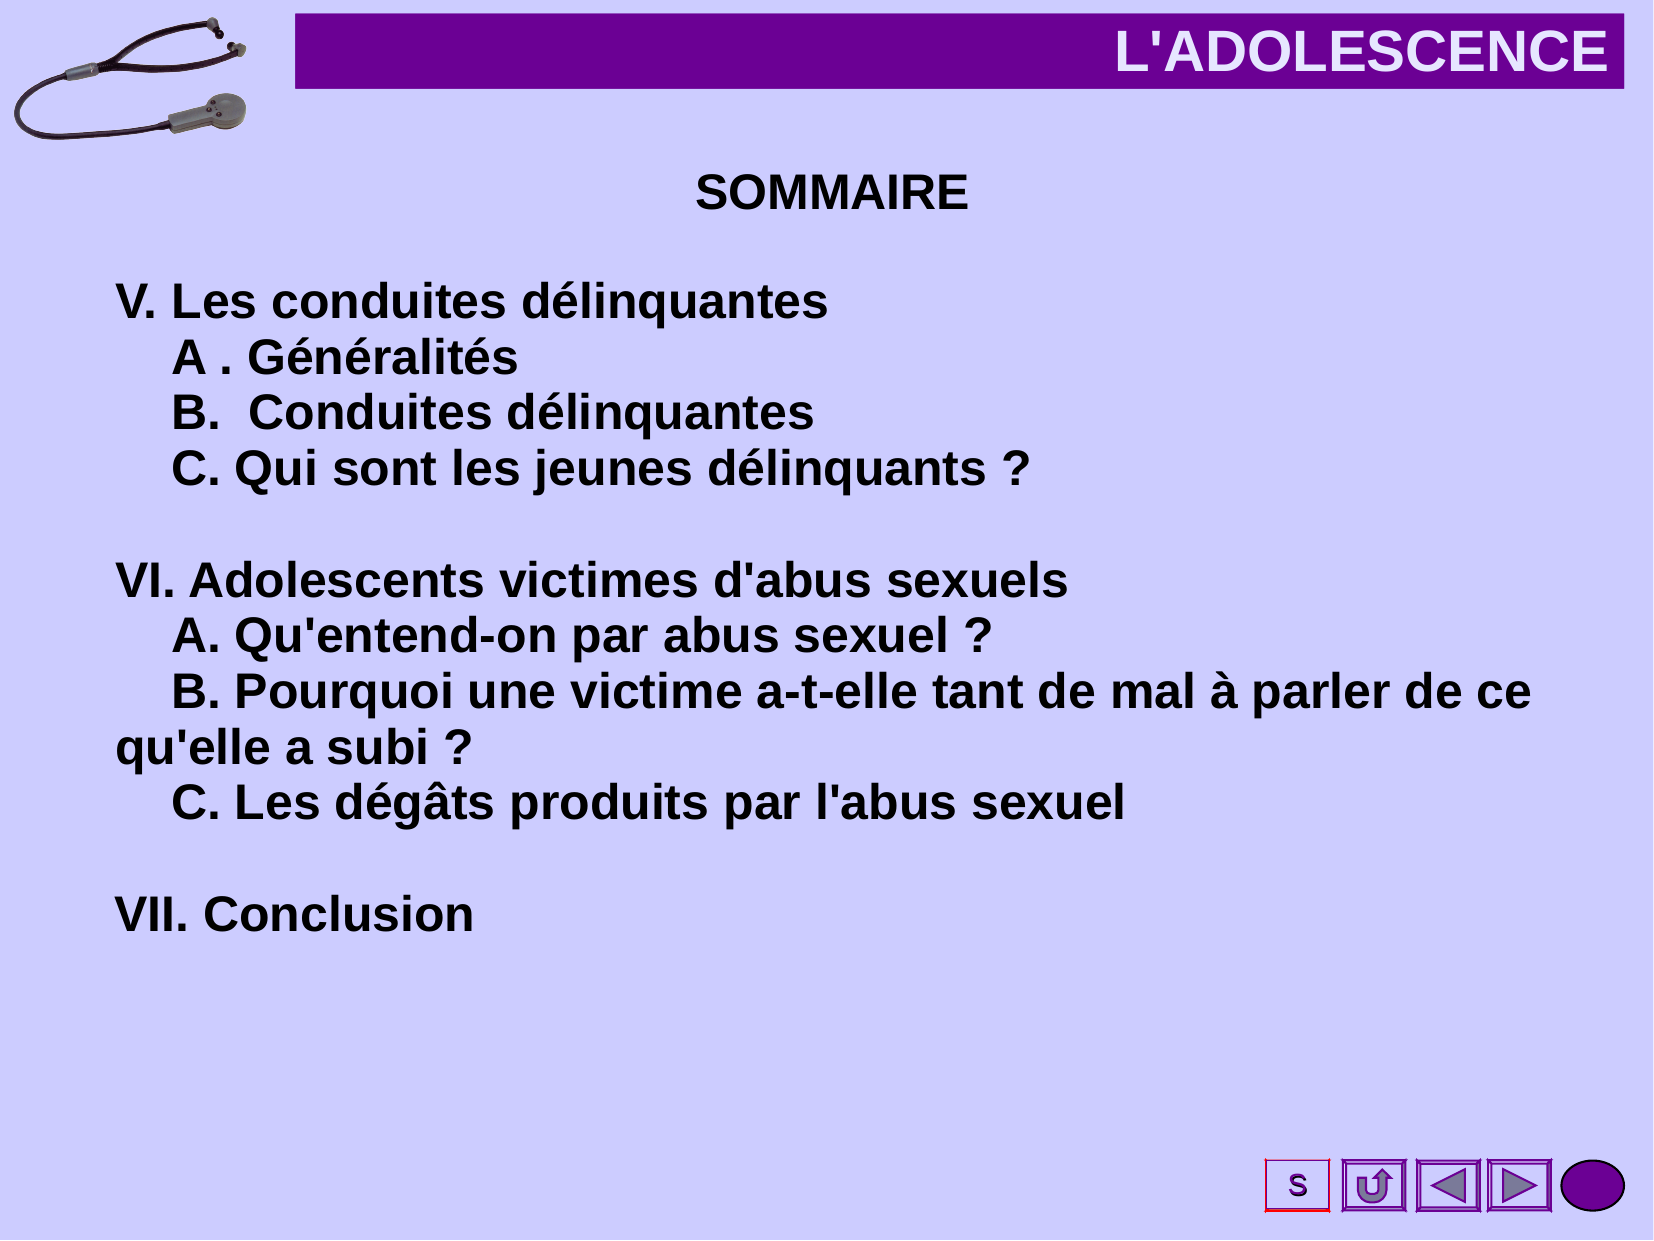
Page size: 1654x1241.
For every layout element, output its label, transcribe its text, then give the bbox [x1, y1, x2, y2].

text_box V. Les conduites délinquantes A . Généralités B. Conduites délinquantes C. Qui sont les jeunes délinquants ? VI. Adolescents victimes d'abus sexuels A. Qu'entend-on par abus sexuel ? B. Pourquoi une victime a-t-elle tant de mal à parler de ce qu'elle a subi ? C. Les dégâts produits par l'abus sexuel VII. Conclusion [29, 265, 1654, 1161]
text_box [1561, 1161, 1625, 1211]
text_box L'ADOLESCENCE [295, 13, 1625, 89]
picture [8, 8, 260, 153]
title SOMMAIRE [88, 118, 1577, 265]
